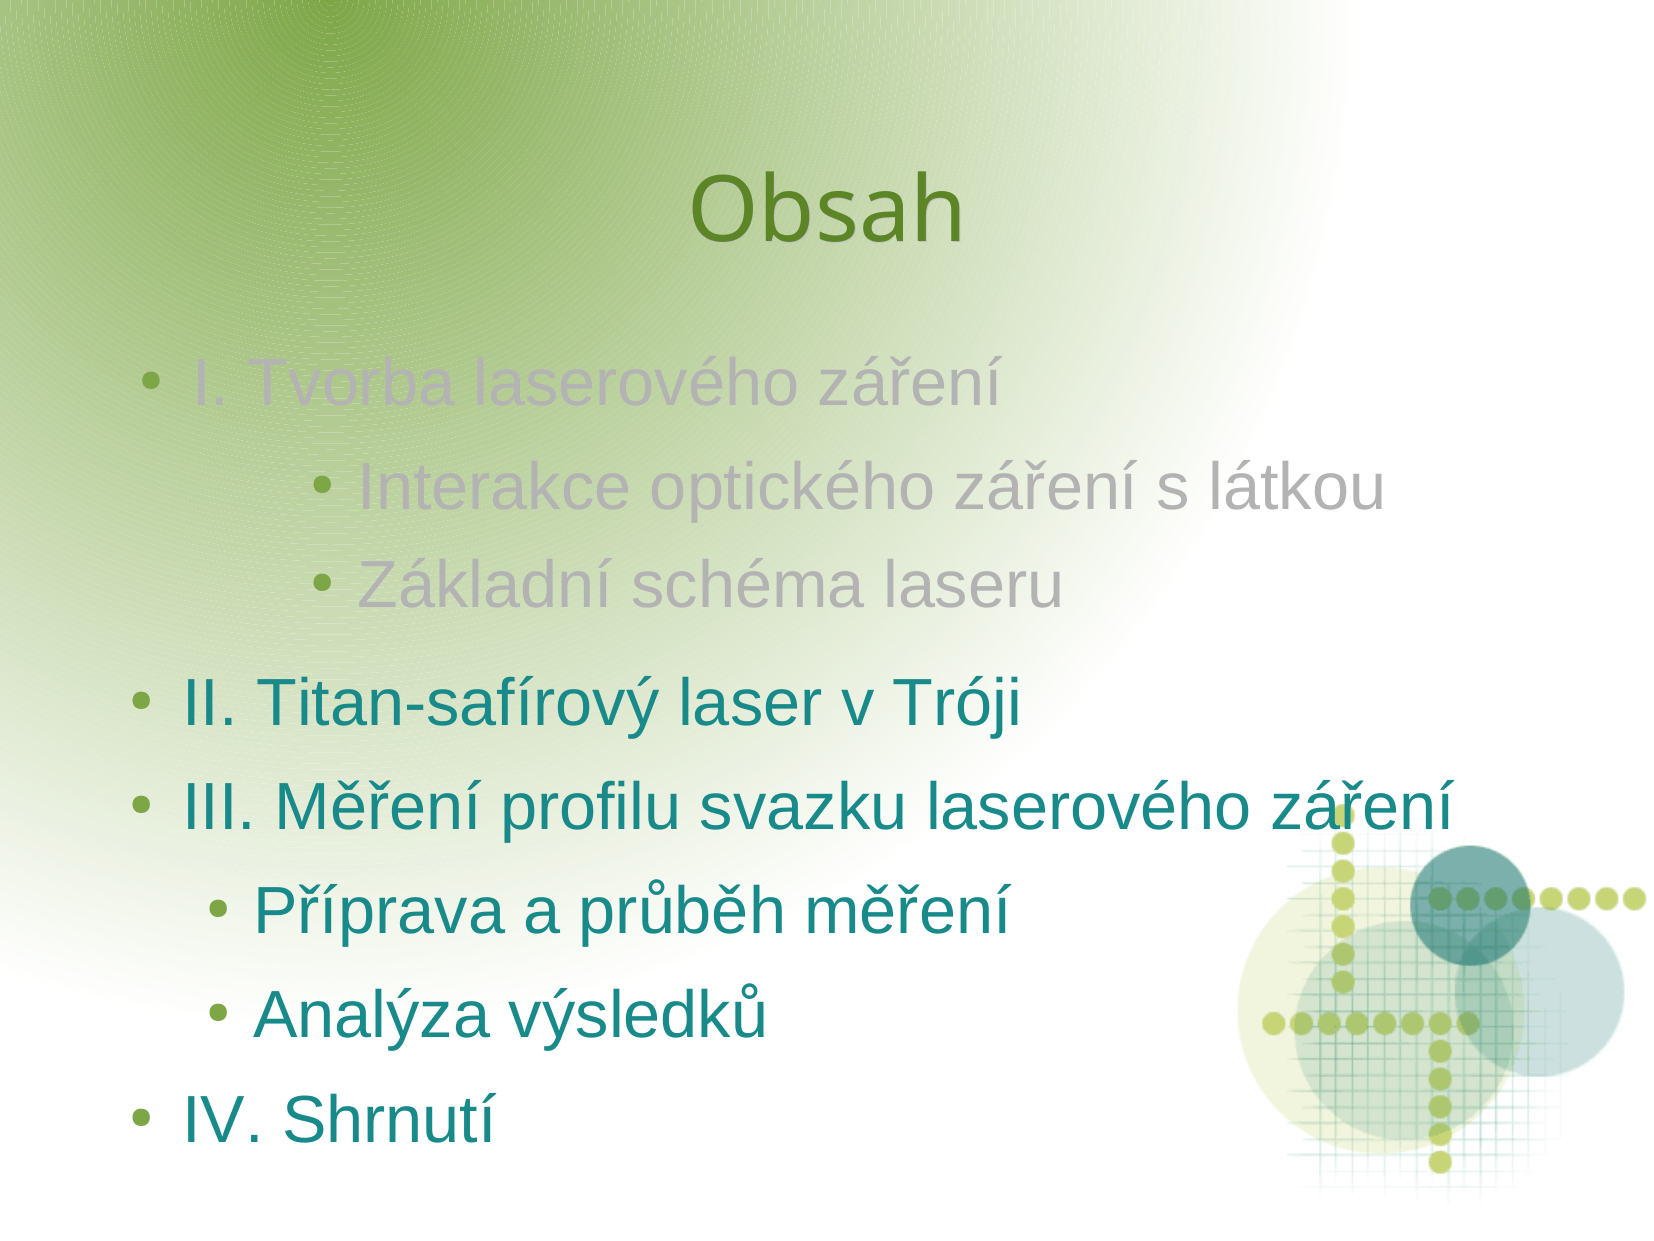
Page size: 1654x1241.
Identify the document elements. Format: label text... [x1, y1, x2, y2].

picture [1224, 792, 1654, 1211]
list I. Tvorba laserového záření Interakce optického záření s látkou Základní schéma laseru [121, 344, 1534, 664]
title Obsah [121, 102, 1534, 311]
text_box II. Titan-safírový laser v Tróji III. Měření profilu svazku laserového záření Příprava a průběh měření Analýza výsledků IV. Shrnutí [111, 664, 1546, 1157]
